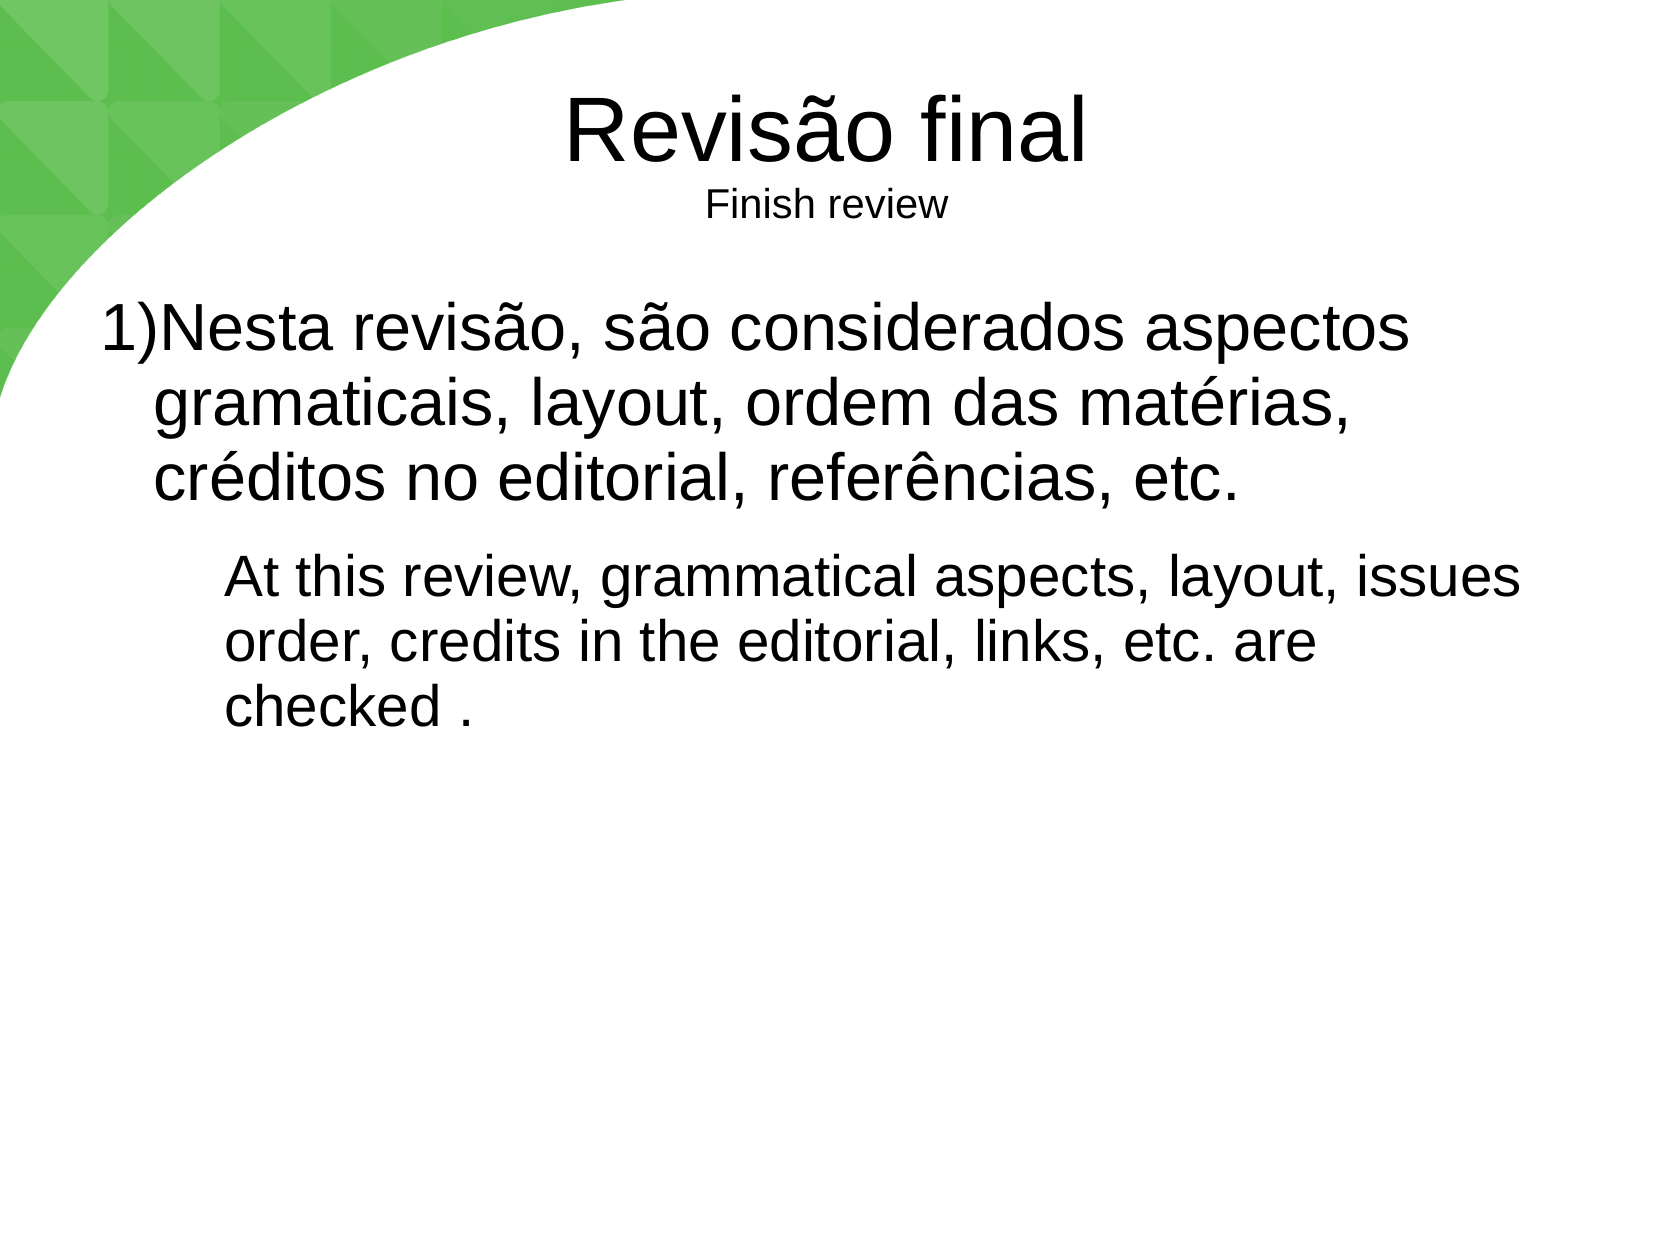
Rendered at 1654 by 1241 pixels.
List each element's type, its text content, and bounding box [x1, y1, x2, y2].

list Nesta revisão, são considerados aspectos gramaticais, layout, ordem das matérias, créditos no editorial, referências, etc. At this review, grammatical aspects, layout, issues order, credits in the editorial, links, etc. are checked . [82, 290, 1571, 1109]
title Revisão final Finish review [82, 49, 1571, 257]
